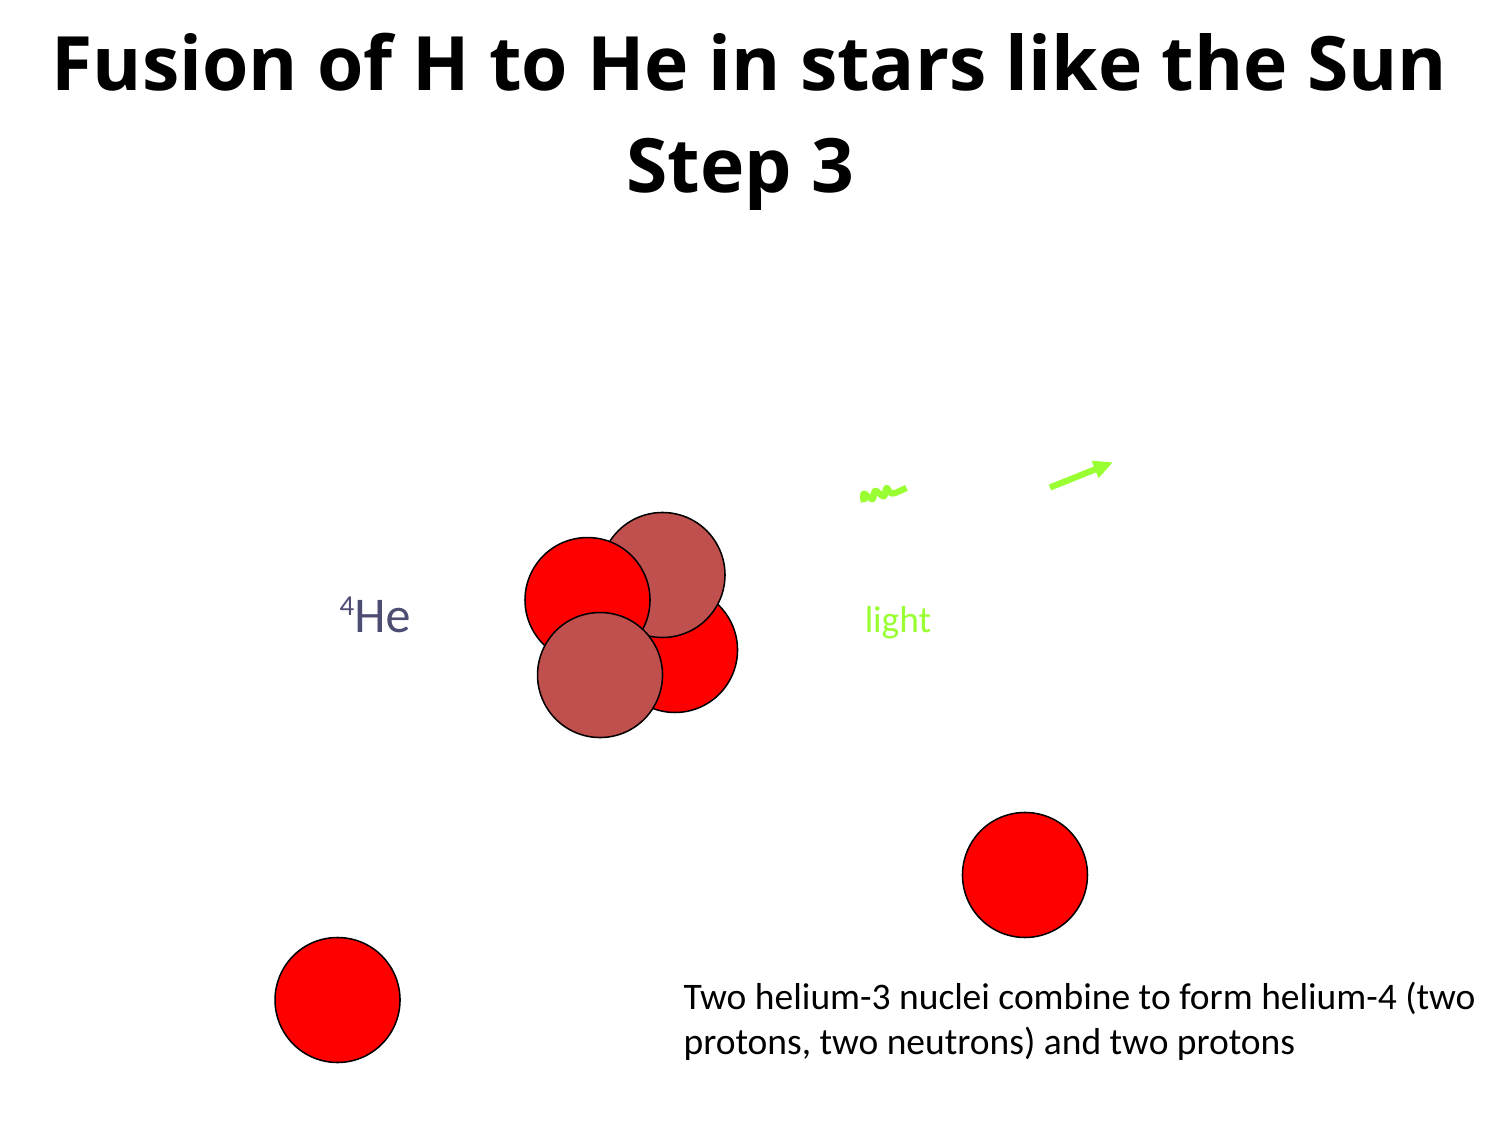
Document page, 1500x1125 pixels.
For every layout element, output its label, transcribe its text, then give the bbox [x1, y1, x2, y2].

text_box [275, 937, 401, 1063]
text_box Two helium-3 nuclei combine to form helium-4 (two protons, two neutrons) and two protons [668, 964, 1500, 1070]
text_box [525, 512, 738, 738]
title Fusion of H to He in stars like the Sun Step 3 [30, 25, 1471, 200]
text_box [962, 812, 1088, 938]
text_box light [849, 587, 1113, 648]
text_box 4He [324, 574, 475, 650]
